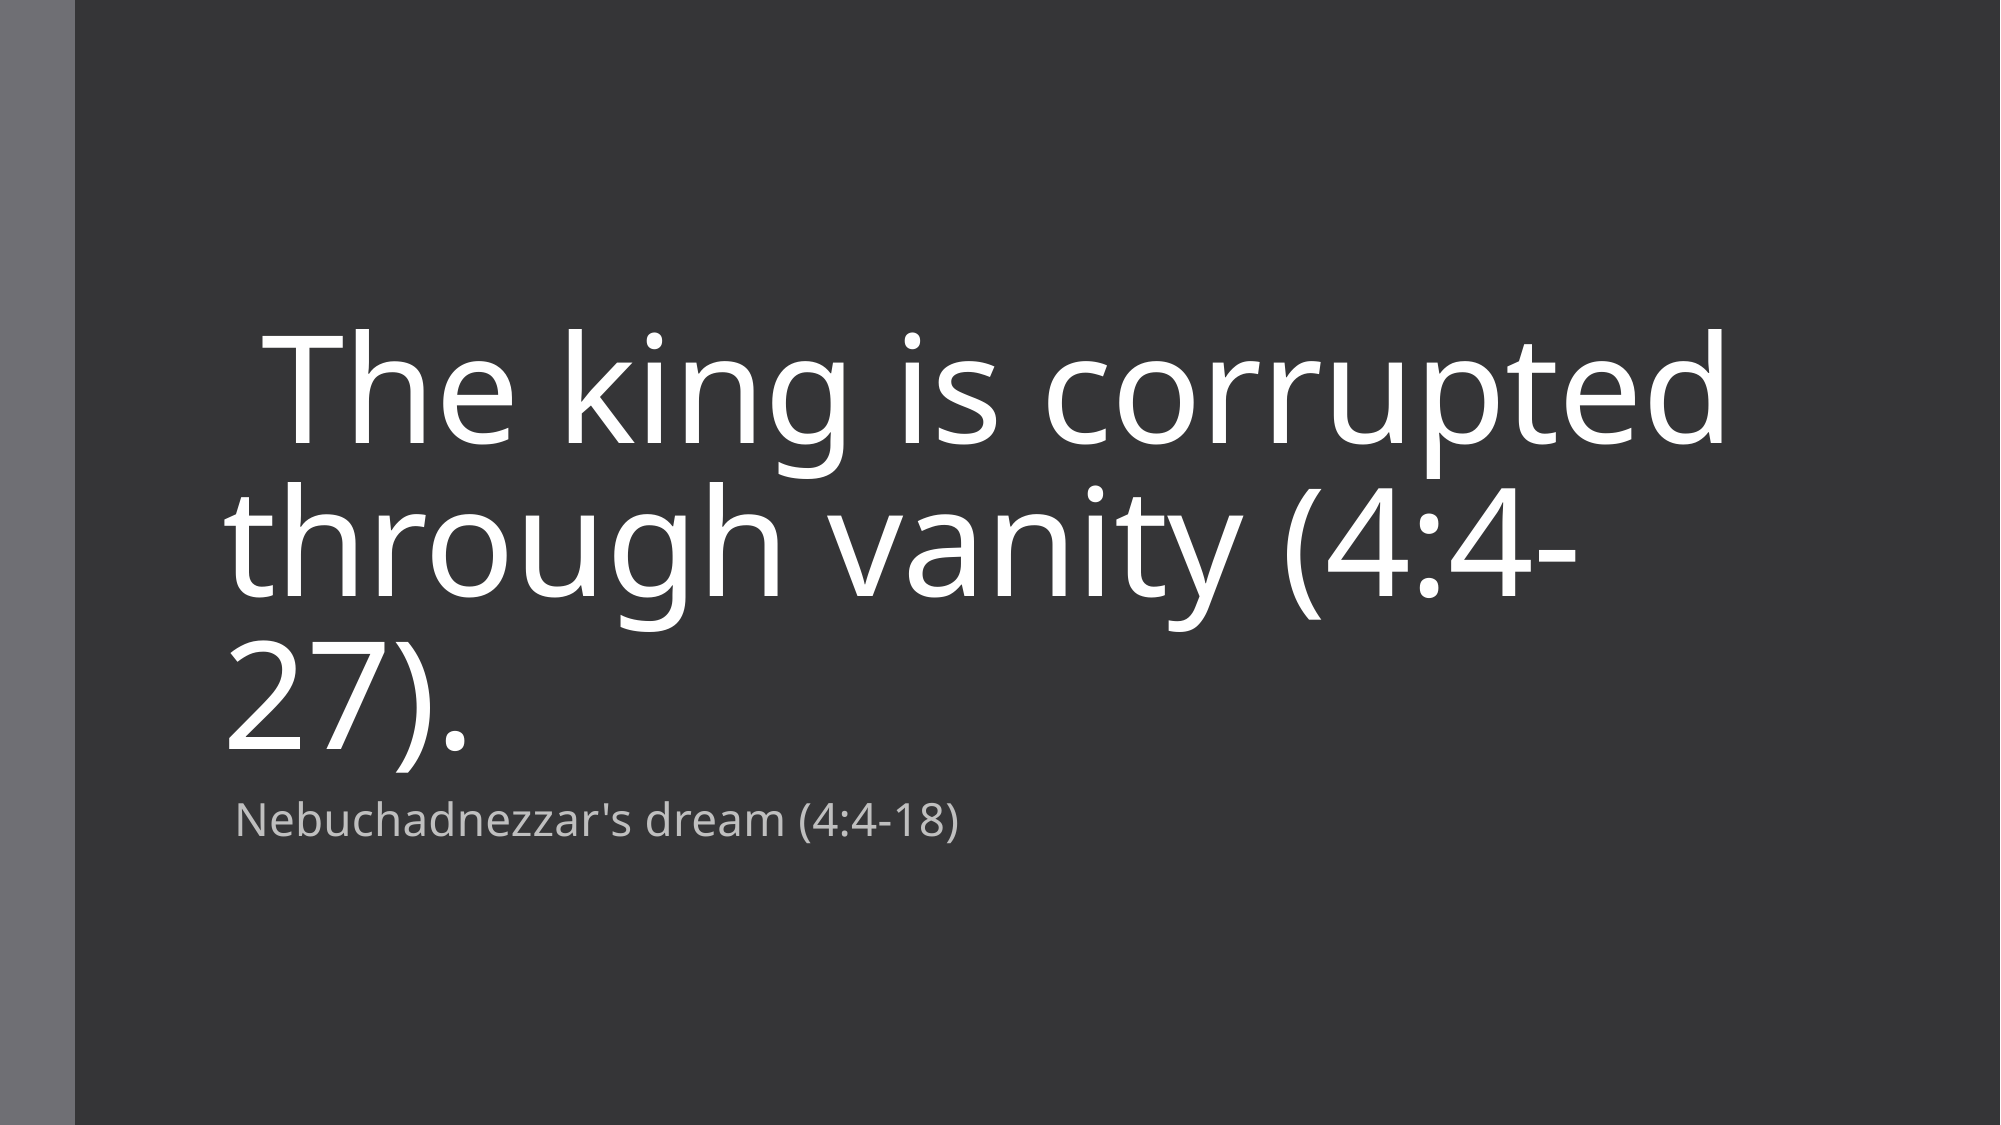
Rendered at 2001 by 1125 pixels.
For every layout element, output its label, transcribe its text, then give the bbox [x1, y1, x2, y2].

subtitle Nebuchadnezzar's dream (4:4-18) [206, 787, 1752, 1066]
title The king is corrupted through vanity (4:4-27). [206, 124, 1752, 787]
